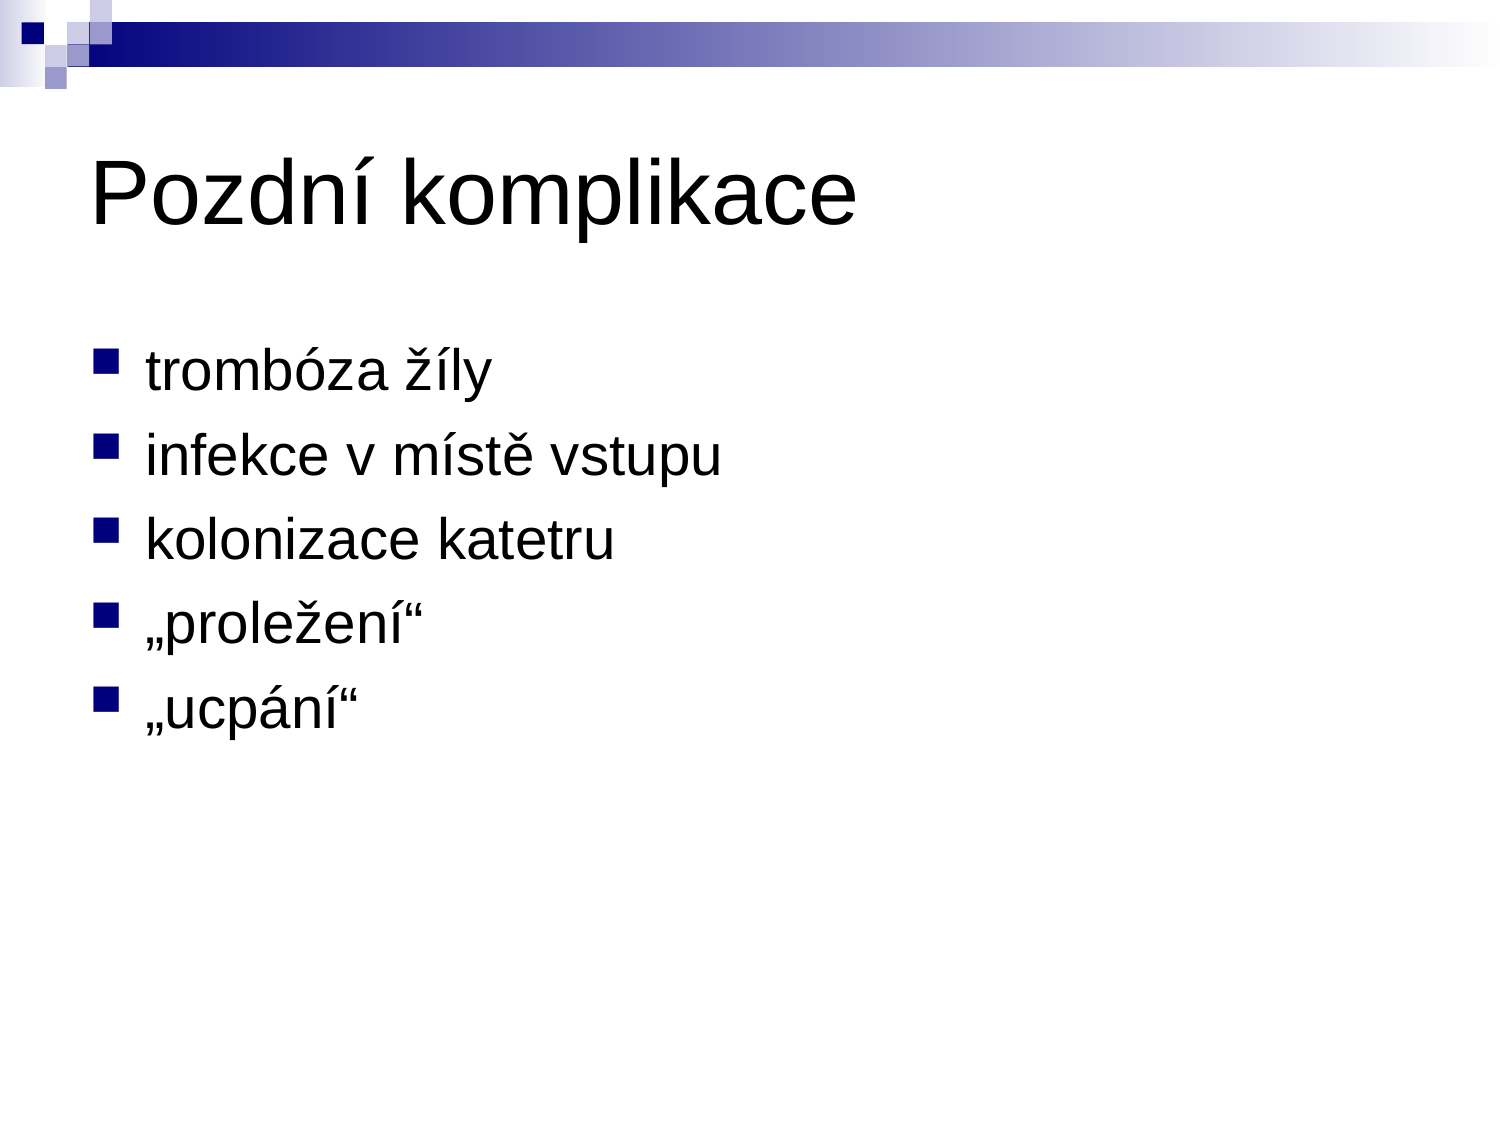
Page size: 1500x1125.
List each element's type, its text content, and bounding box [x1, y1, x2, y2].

list trombóza žíly infekce v místě vstupu kolonizace katetru „proležení“ „ucpání“ [75, 324, 1426, 963]
title Pozdní komplikace [75, 75, 1426, 300]
